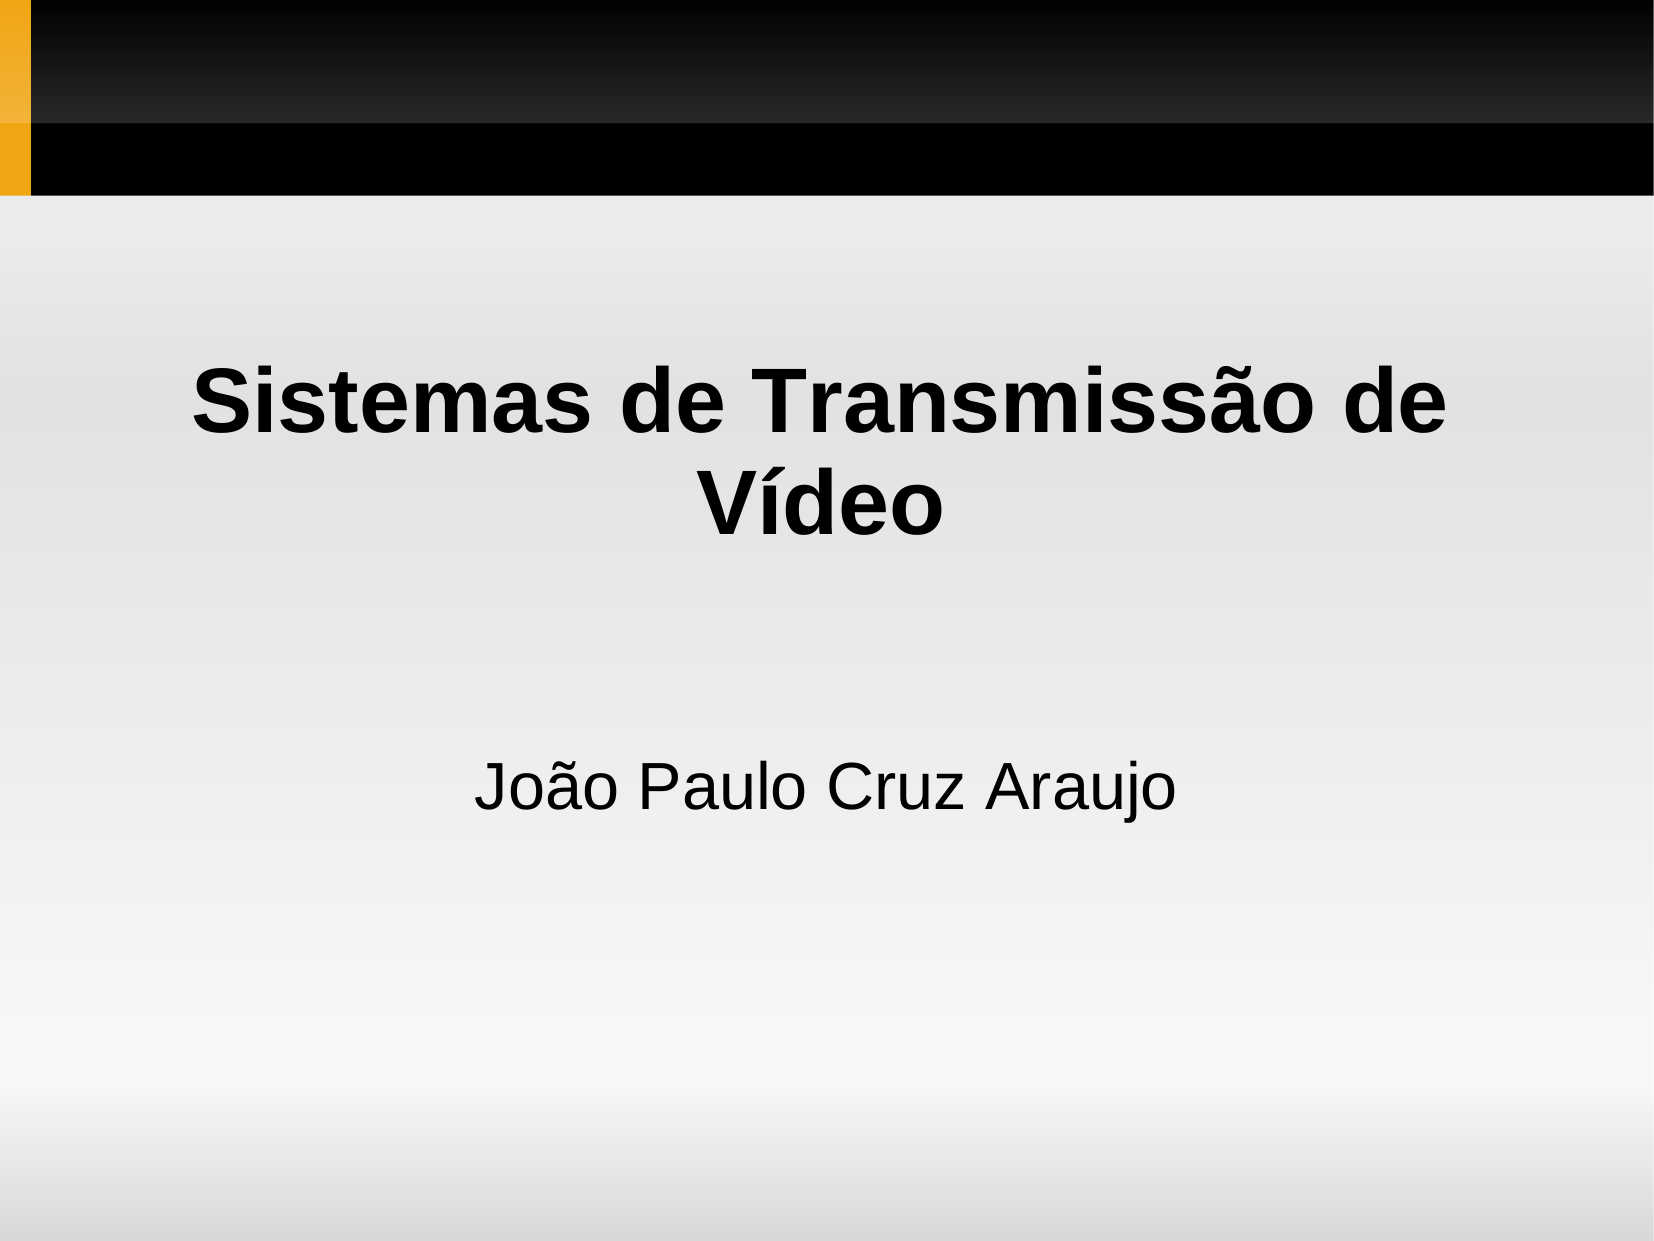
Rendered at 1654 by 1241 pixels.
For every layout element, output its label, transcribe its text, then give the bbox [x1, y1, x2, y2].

title Sistemas de Transmissão de Vídeo [76, 348, 1565, 556]
text_box João Paulo Cruz Araujo [82, 414, 1571, 1233]
picture [0, 0, 1654, 1241]
